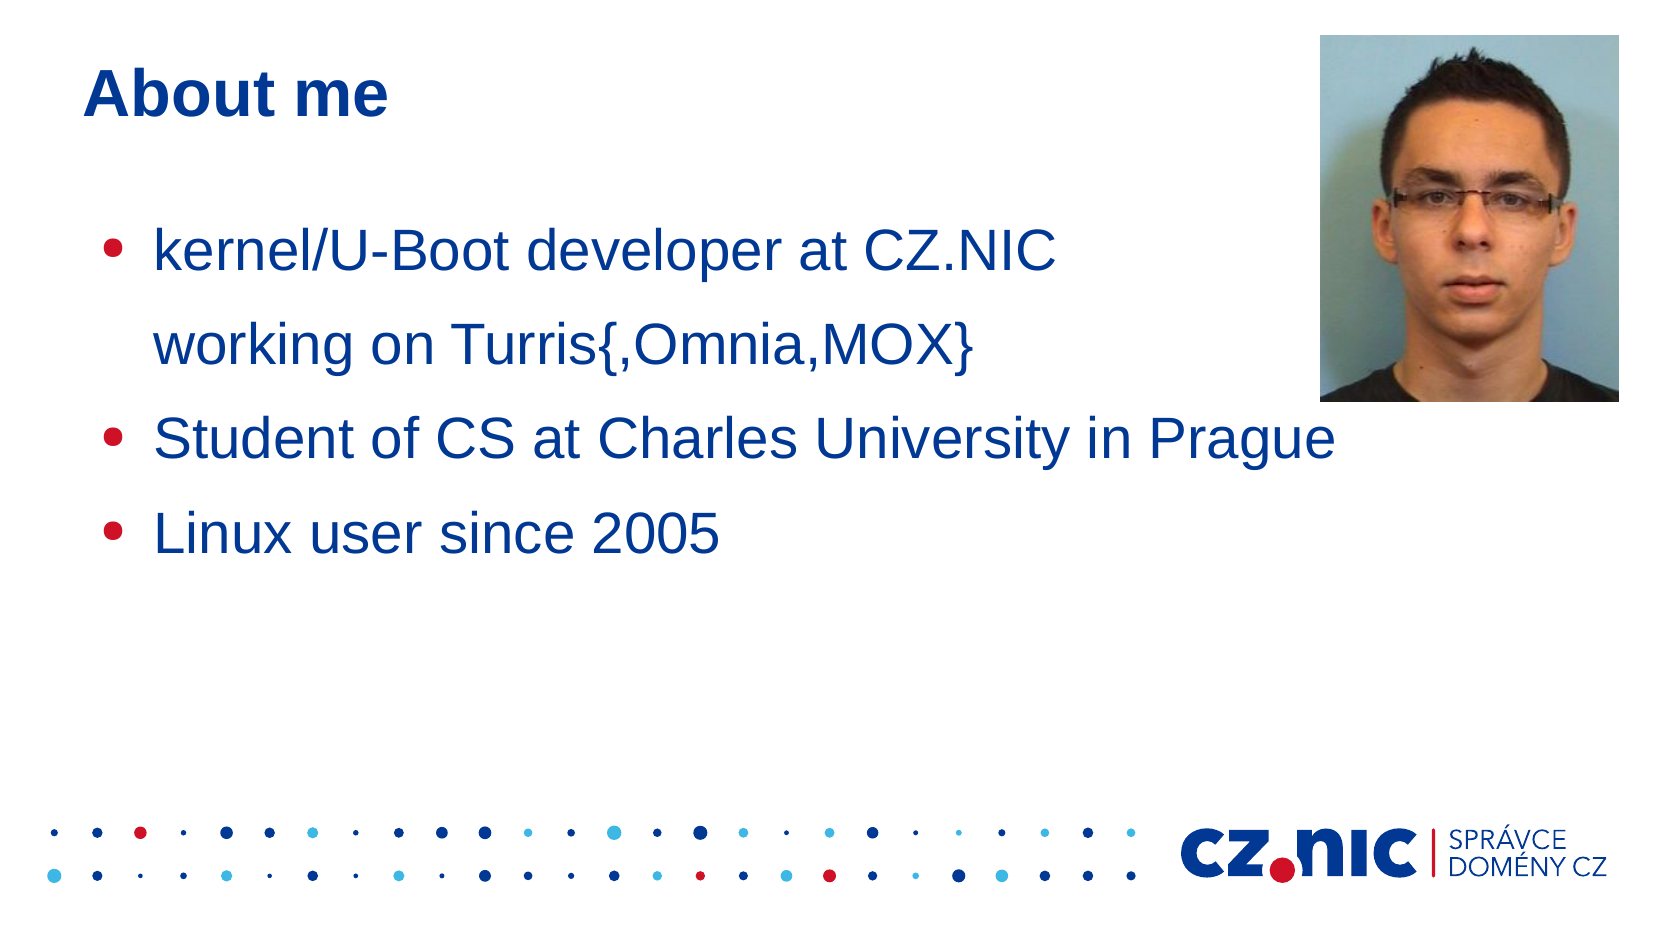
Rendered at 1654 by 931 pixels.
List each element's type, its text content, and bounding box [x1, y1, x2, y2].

title About me [82, 53, 1320, 133]
list kernel/U-Boot developer at CZ.NIC working on Turris{,Omnia,MOX} Student of CS at Charles University in Prague Linux user since 2005 [82, 217, 1571, 758]
picture [1320, 35, 1619, 402]
